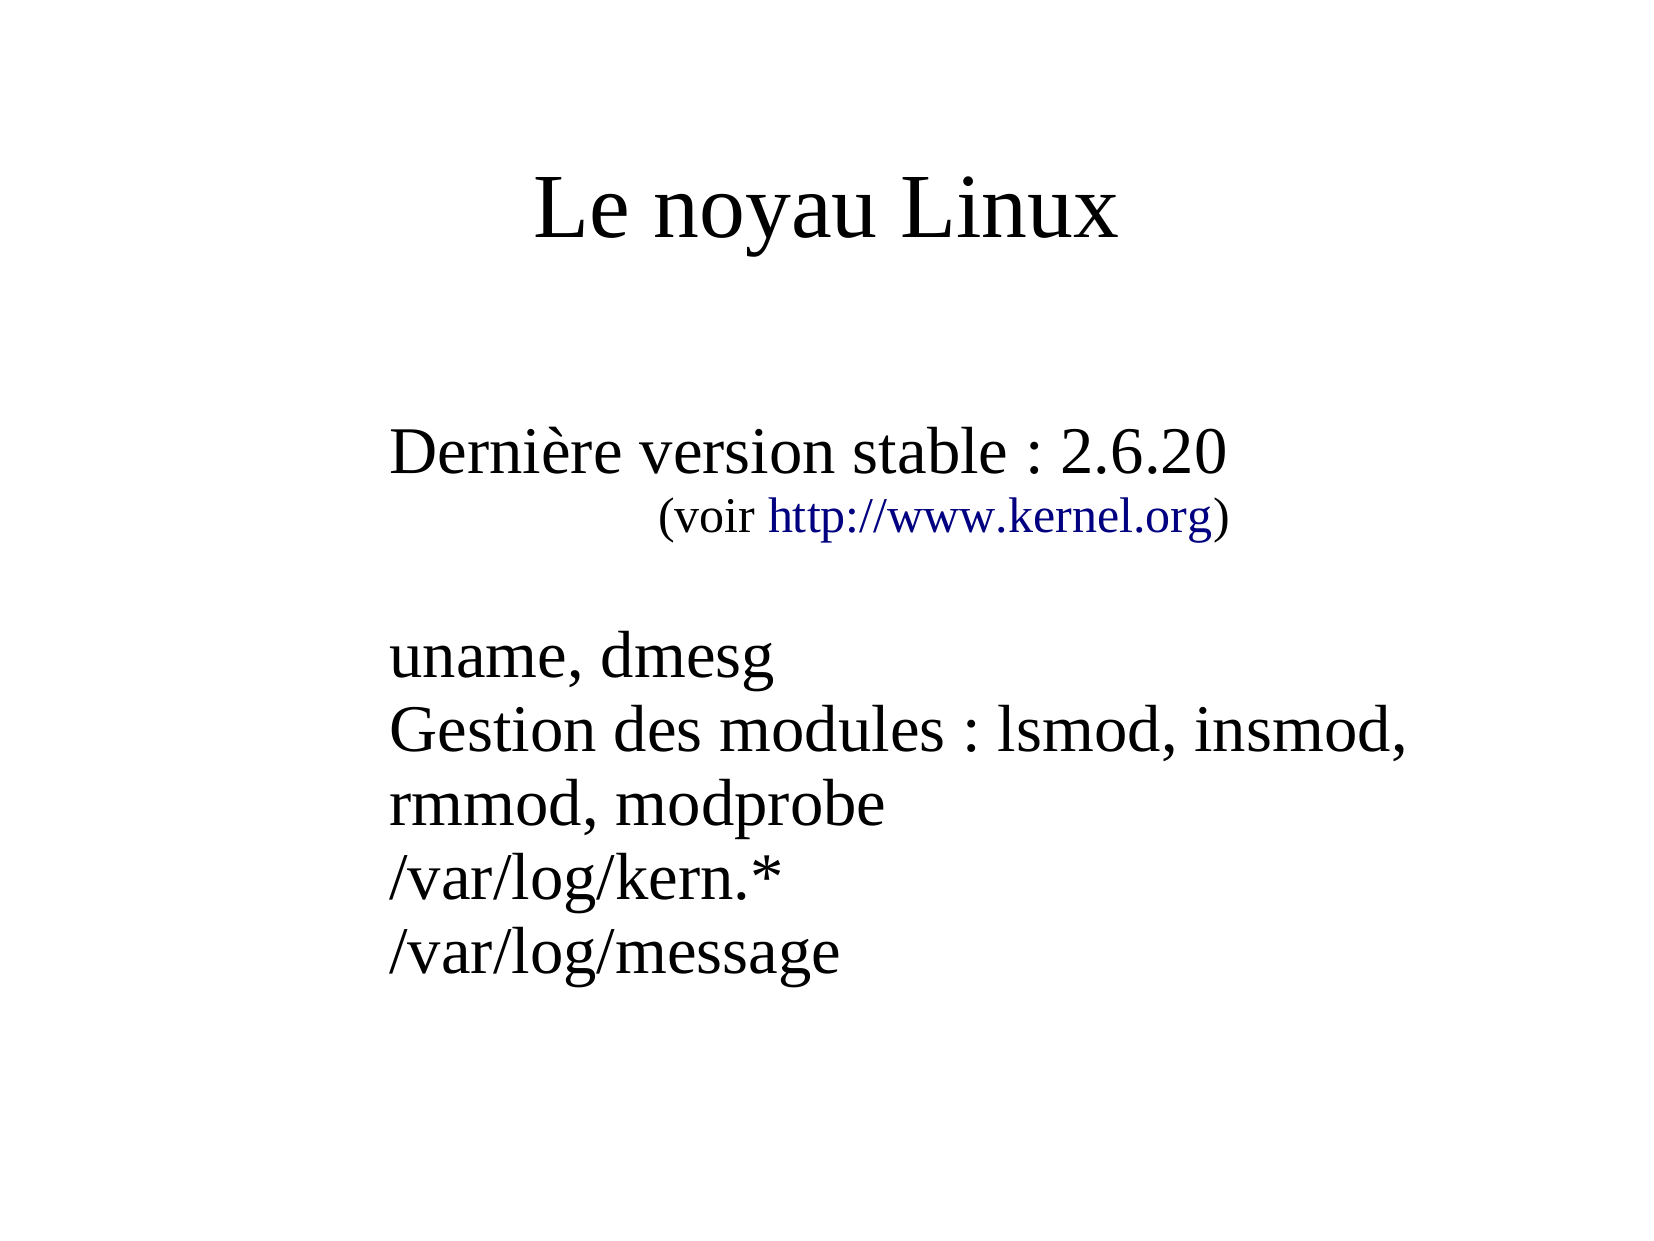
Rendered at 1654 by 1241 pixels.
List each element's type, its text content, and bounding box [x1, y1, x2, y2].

title Le noyau Linux [121, 102, 1534, 311]
subtitle Dernière version stable : 2.6.20 (voir http://www.kernel.org) uname, dmesg Gestion des modules : lsmod, insmod, rmmod, modprobe /var/log/kern.* /var/log/message [124, 331, 1499, 1145]
